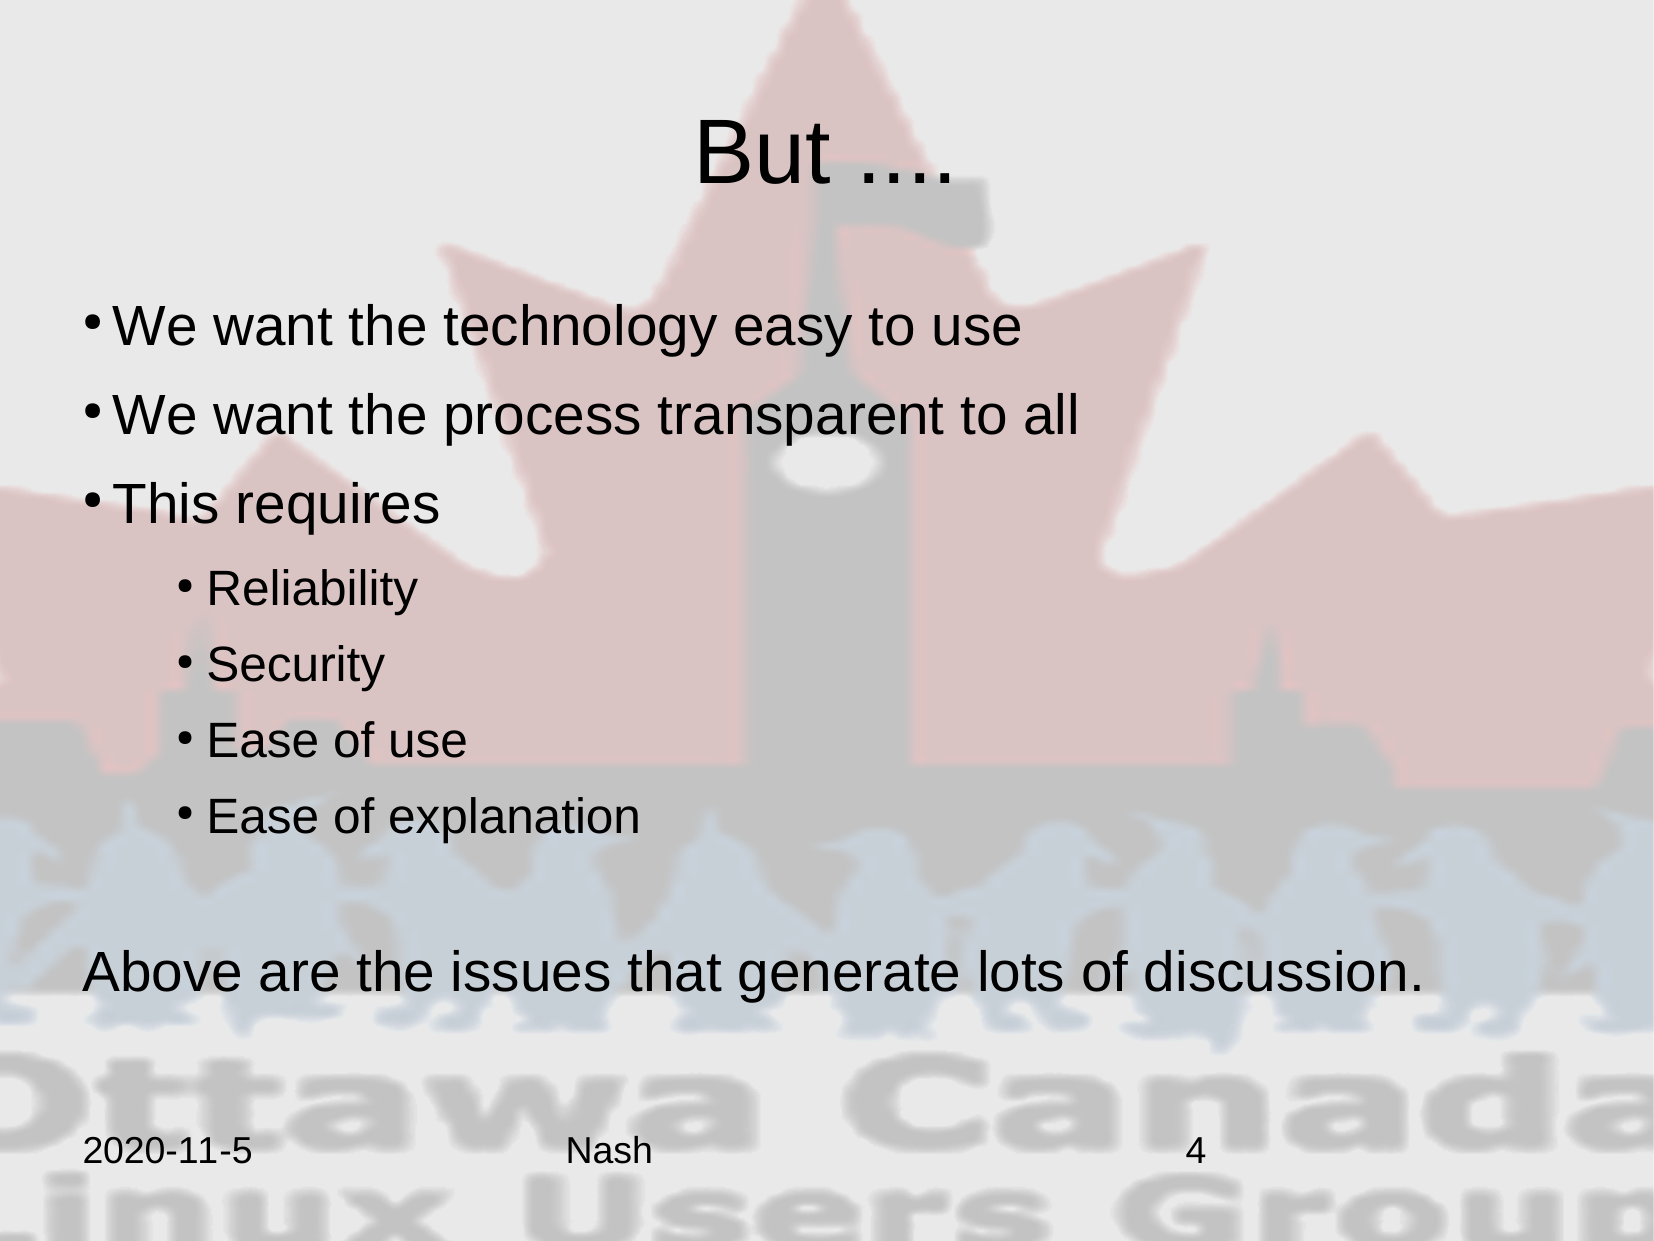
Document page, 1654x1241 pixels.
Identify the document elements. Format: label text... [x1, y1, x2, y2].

title But .... [82, 49, 1570, 256]
picture [0, 0, 1654, 1241]
list We want the technology easy to use We want the process transparent to all This requires Reliability Security Ease of use Ease of explanation Above are the issues that generate lots of discussion. [82, 290, 1570, 1009]
